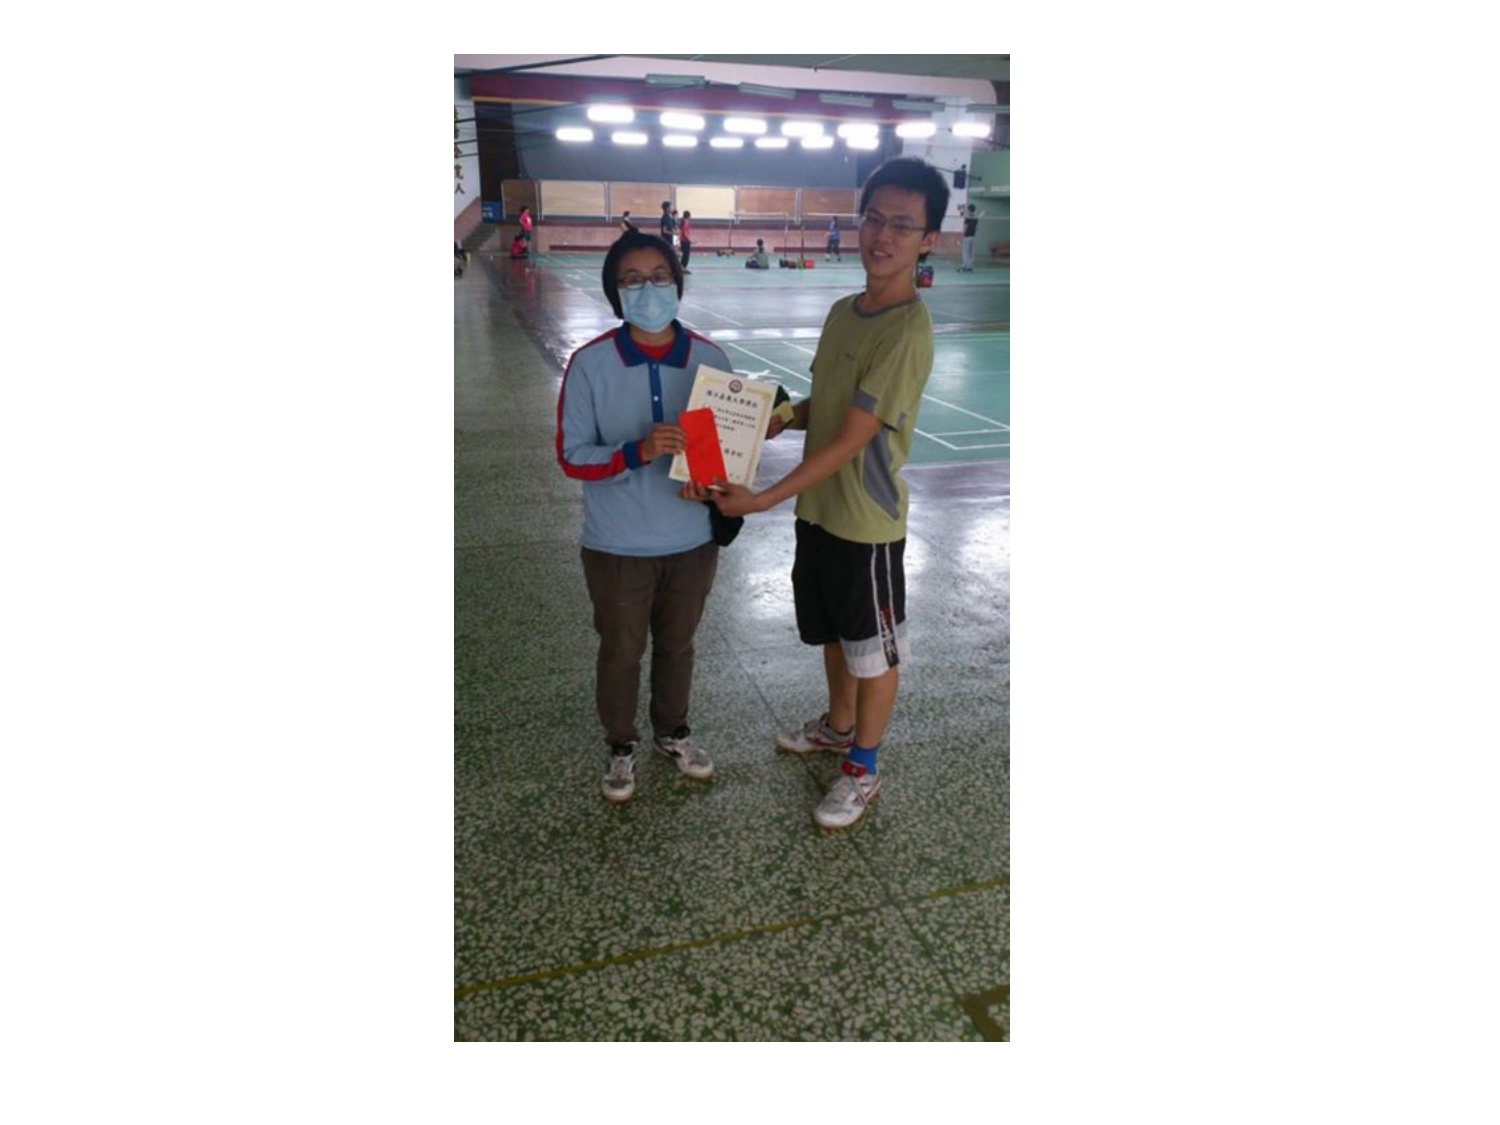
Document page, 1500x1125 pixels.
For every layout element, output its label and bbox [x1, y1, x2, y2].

picture [454, 54, 1010, 1042]
